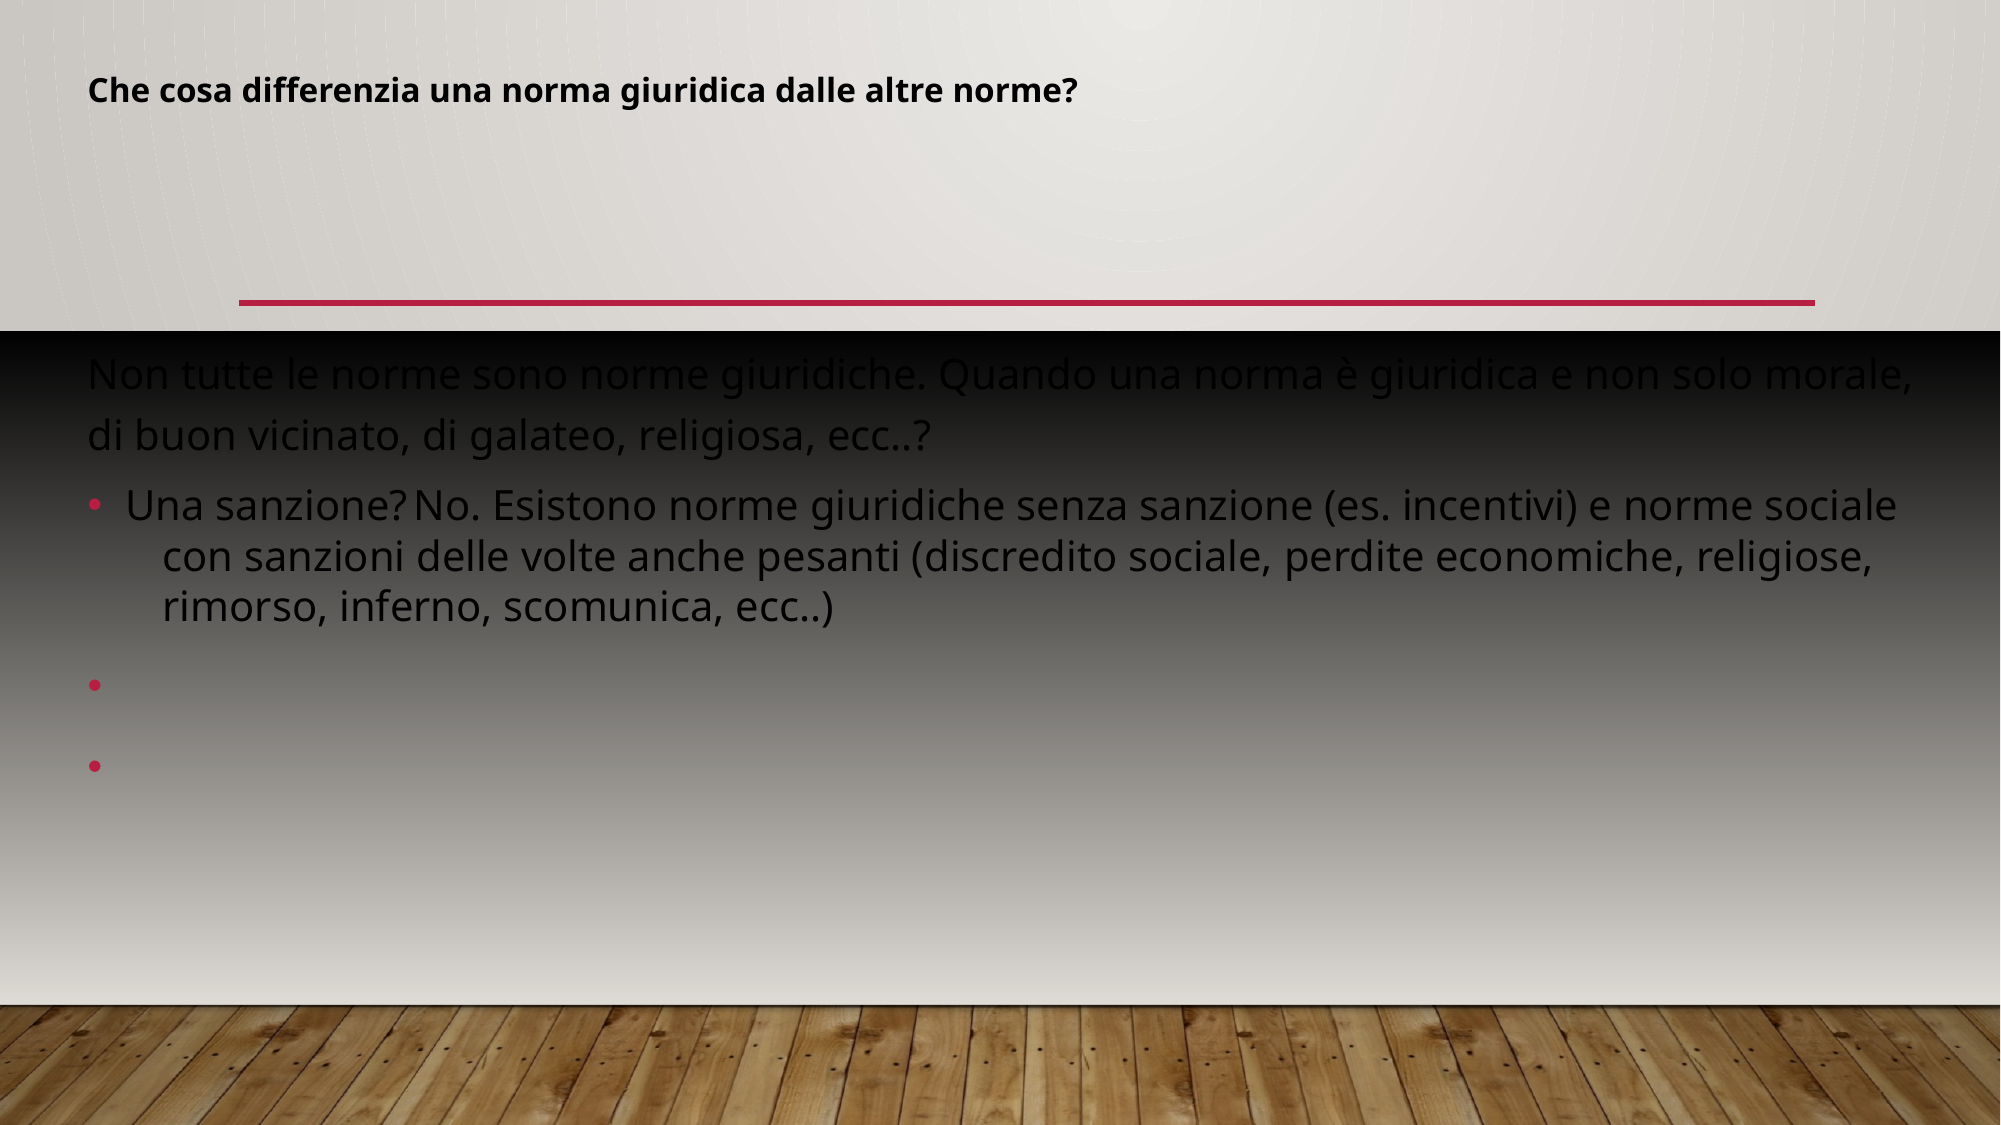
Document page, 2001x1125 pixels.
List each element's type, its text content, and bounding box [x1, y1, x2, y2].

list Non tutte le norme sono norme giuridiche. Quando una norma è giuridica e non solo morale, di buon vicinato, di galateo, religiosa, ecc..? Una sanzione? No. Esistono norme giuridiche senza sanzione (es. incentivi) e norme sociale con sanzioni delle volte anche pesanti (discredito sociale, perdite economiche, religiose, rimorso, inferno, scomunica, ecc..) [72, 330, 1935, 897]
title Che cosa differenzia una norma giuridica dalle altre norme? [72, 54, 1814, 189]
